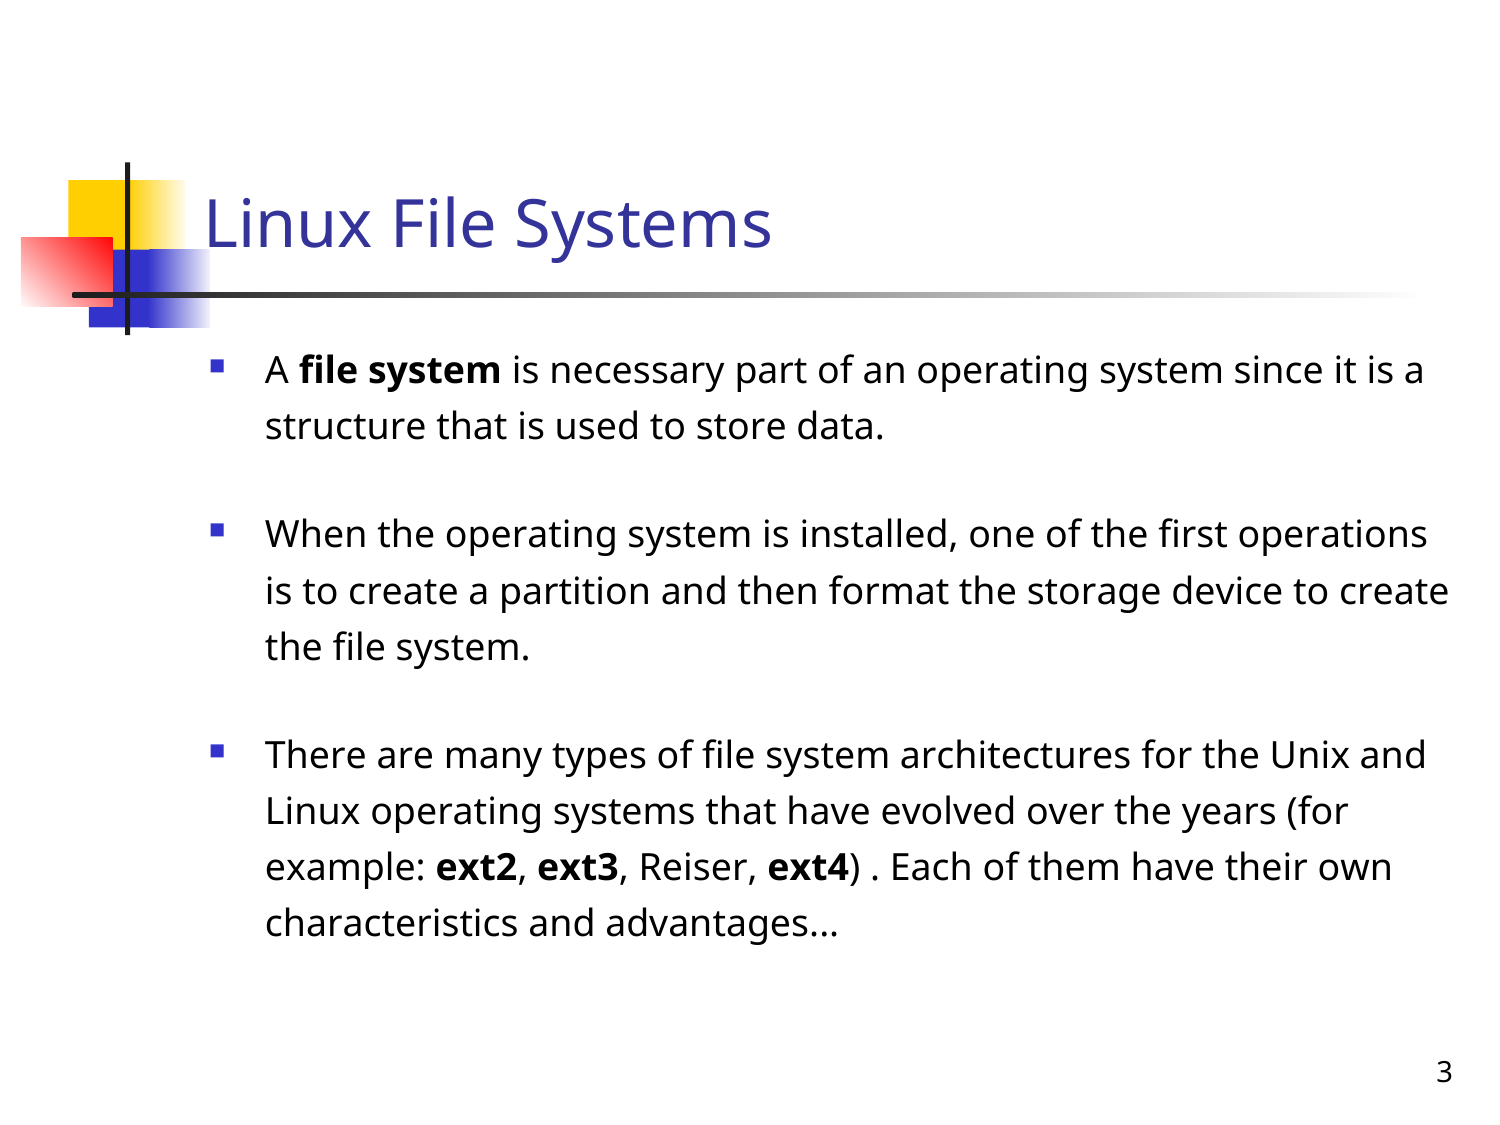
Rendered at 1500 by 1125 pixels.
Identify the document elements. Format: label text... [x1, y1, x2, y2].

list A file system is necessary part of an operating system since it is a structure that is used to store data. When the operating system is installed, one of the first operations is to create a partition and then format the storage device to create the file system. There are many types of file system architectures for the Unix and Linux operating systems that have evolved over the years (for example: ext2, ext3, Reiser, ext4) . Each of them have their own characteristics and advantages... [193, 331, 1469, 1082]
title Linux File Systems [188, 35, 1468, 276]
